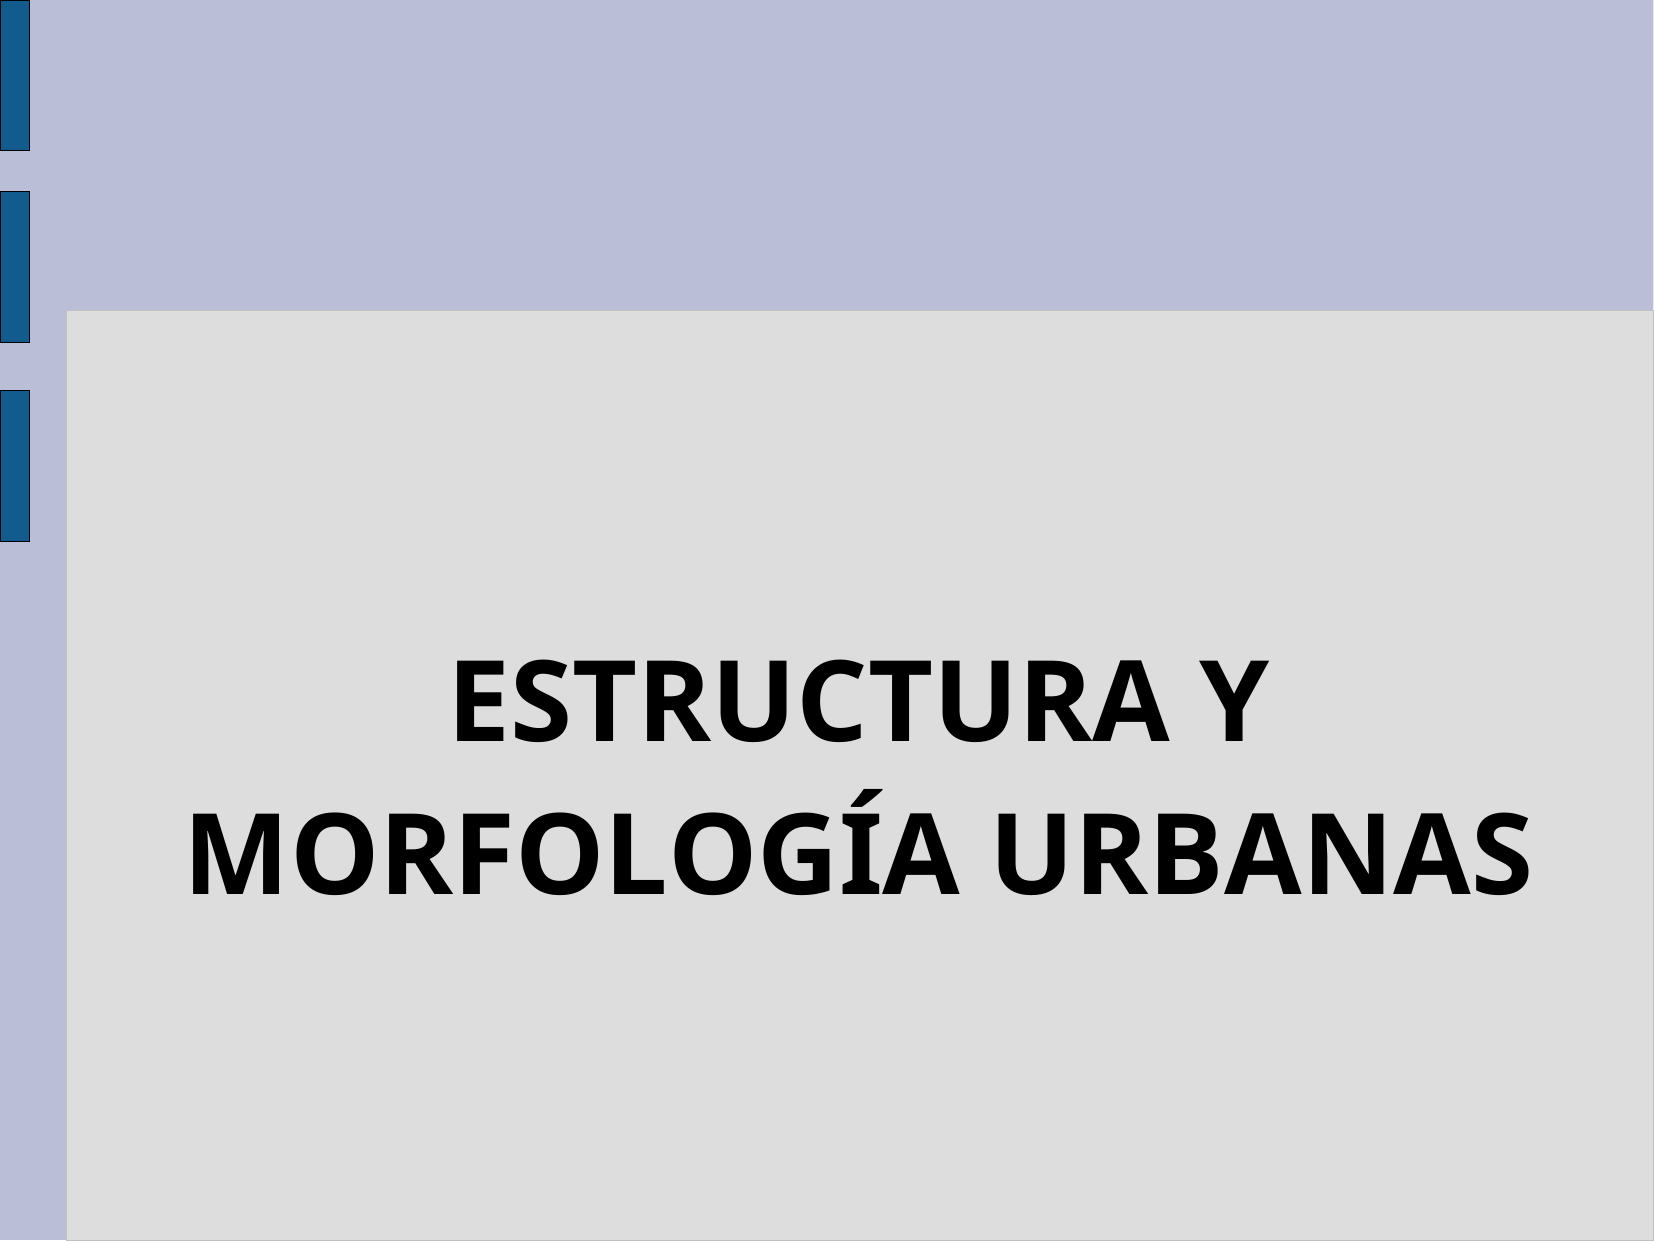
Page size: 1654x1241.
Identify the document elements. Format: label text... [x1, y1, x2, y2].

subtitle ESTRUCTURA Y MORFOLOGÍA URBANAS [152, 383, 1565, 1166]
